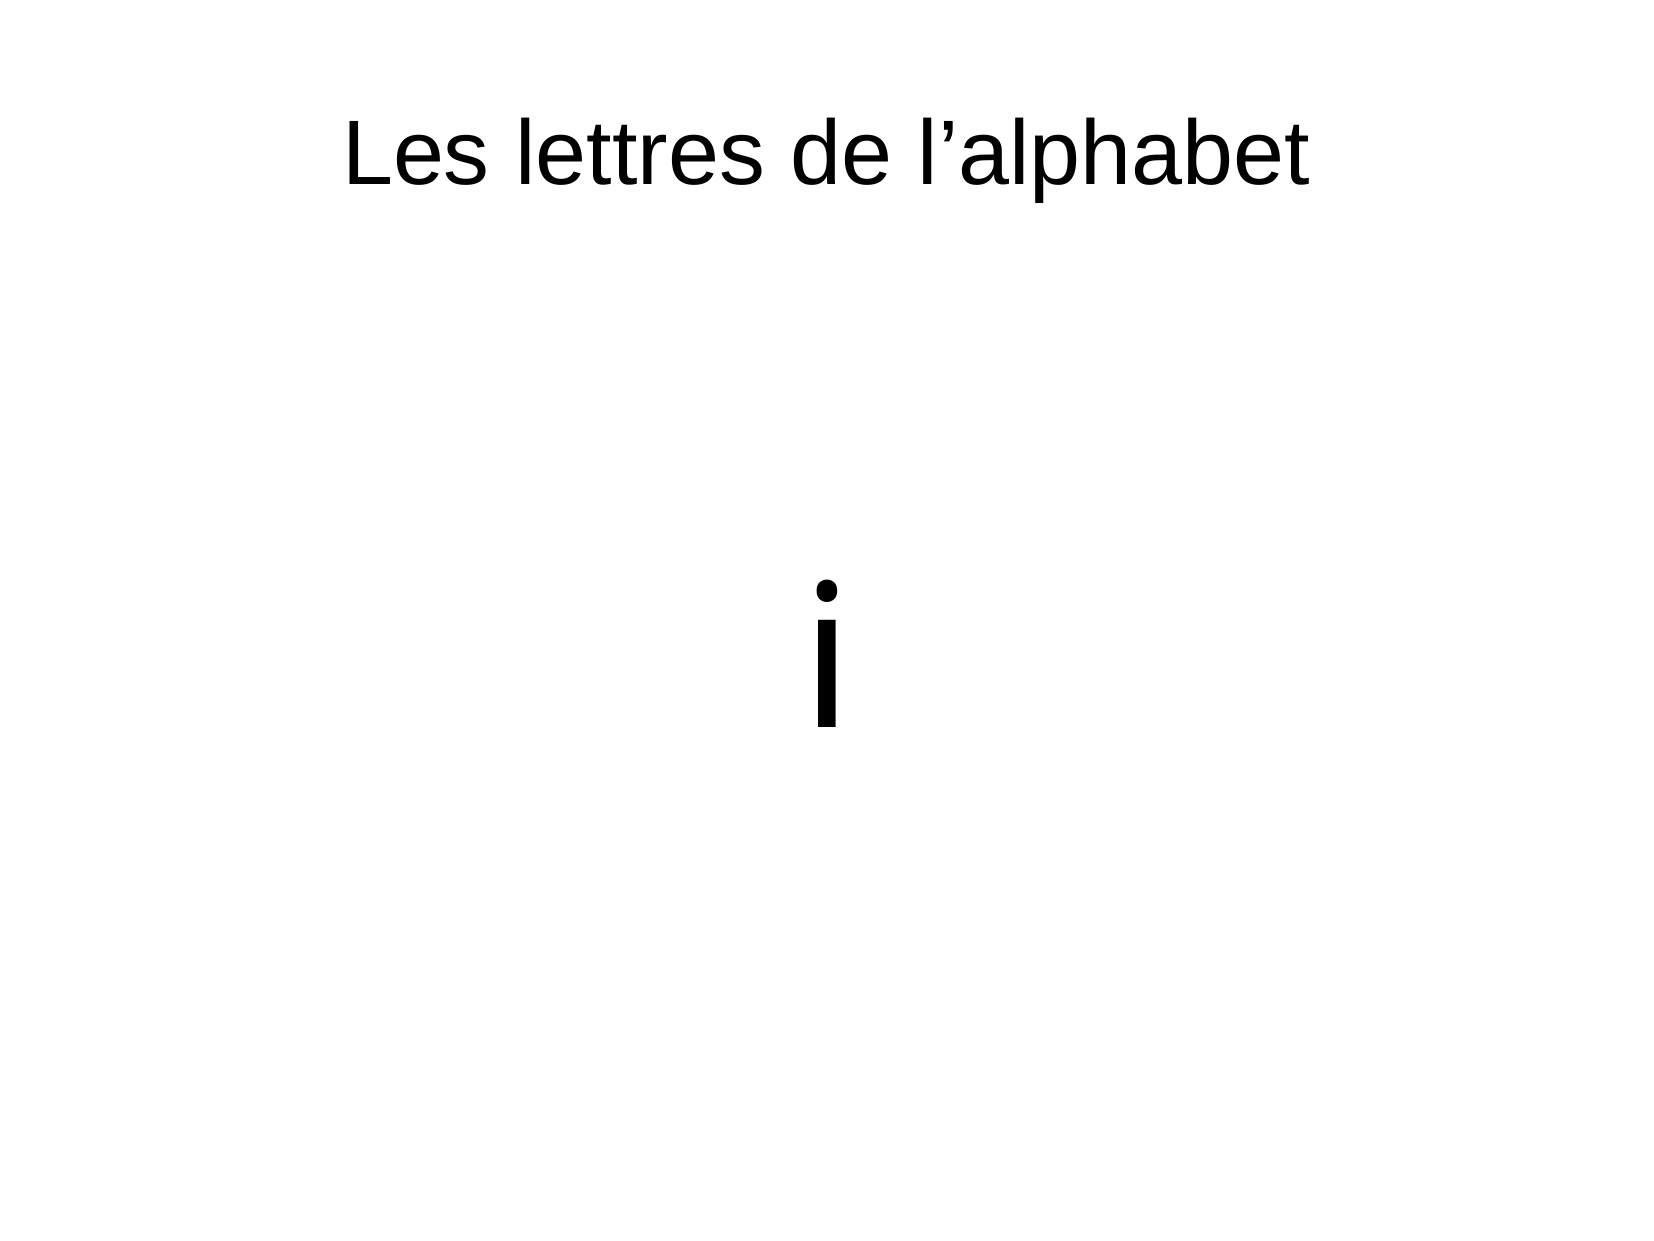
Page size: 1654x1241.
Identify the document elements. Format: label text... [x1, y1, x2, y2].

subtitle i [82, 290, 1571, 1010]
title Les lettres de l’alphabet [82, 49, 1571, 257]
